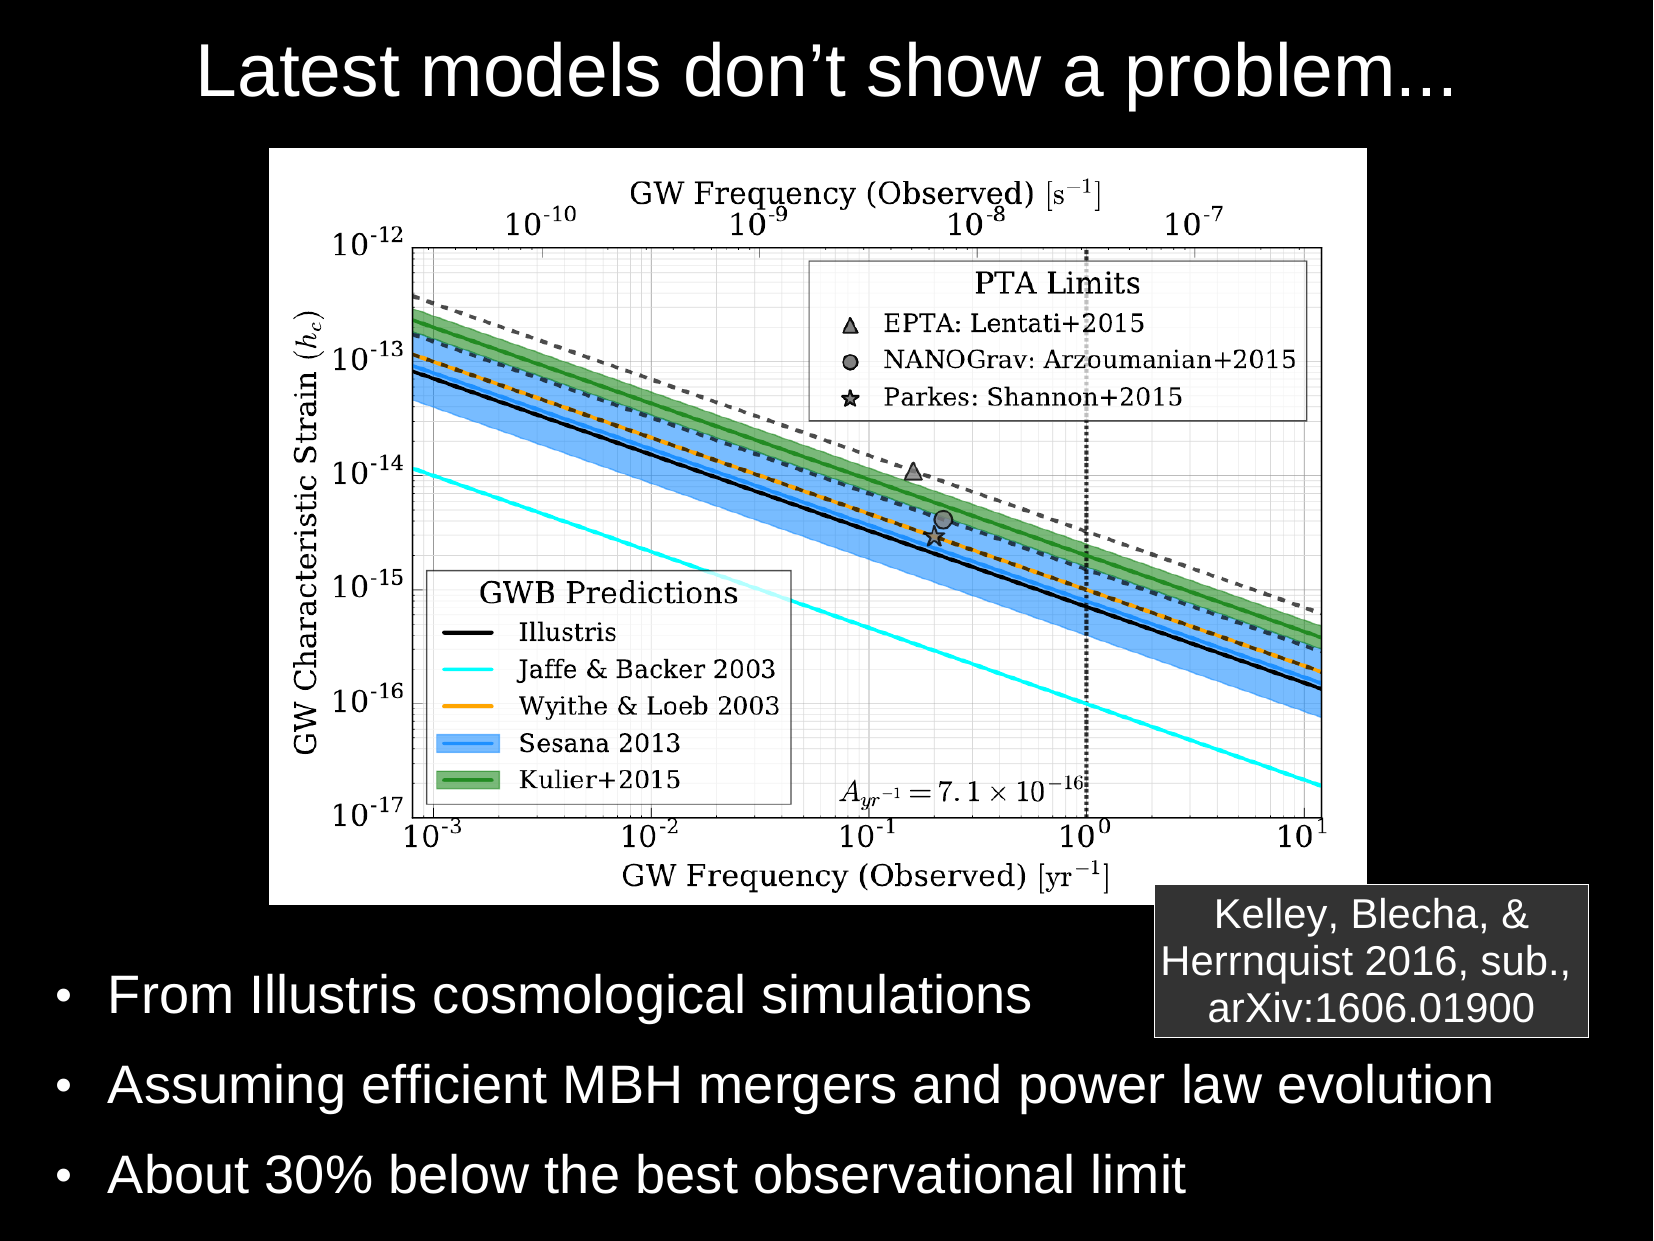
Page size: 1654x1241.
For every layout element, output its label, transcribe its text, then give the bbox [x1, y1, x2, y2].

title Latest models don’t show a problem... [121, 0, 1534, 133]
list From Illustris cosmological simulations Assuming efficient MBH mergers and power law evolution About 30% below the best observational limit [37, 964, 1563, 1206]
picture [269, 148, 1367, 905]
text_box Kelley, Blecha, & Herrnquist 2016, sub., arXiv:1606.01900 [1154, 884, 1589, 1037]
